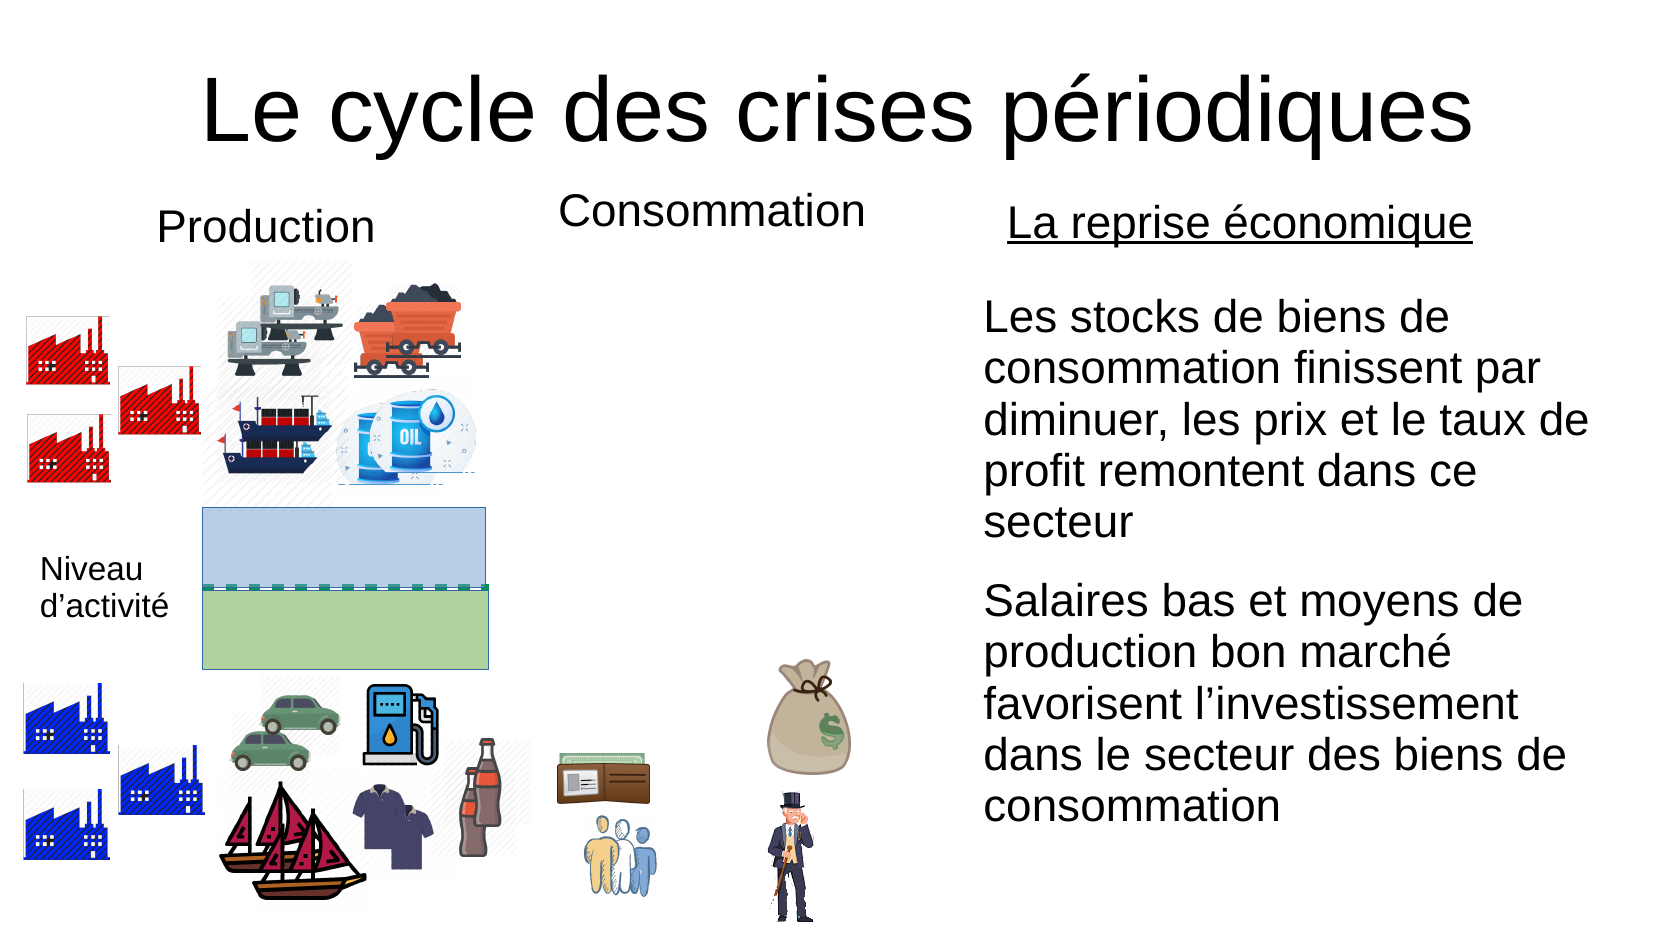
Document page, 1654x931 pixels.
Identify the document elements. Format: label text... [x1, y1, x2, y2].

title Le cycle des crises périodiques [47, 7, 1630, 213]
text_box [202, 590, 489, 670]
text_box Consommation [543, 177, 886, 295]
picture [578, 814, 662, 899]
picture [118, 744, 205, 815]
picture [23, 788, 110, 860]
picture [215, 674, 532, 913]
text_box Niveau d’activité [25, 543, 202, 643]
picture [23, 682, 110, 754]
picture [557, 753, 650, 804]
text_box Salaires bas et moyens de production bon marché favorisent l’investissement dans le secteur des biens de consommation [968, 567, 1630, 898]
picture [767, 791, 814, 922]
picture [118, 259, 479, 517]
text_box [202, 507, 486, 588]
picture [27, 414, 111, 483]
picture [767, 659, 851, 775]
picture [26, 316, 110, 386]
text_box La reprise économique [992, 189, 1642, 272]
text_box Les stocks de biens de consommation finissent par diminuer, les prix et le taux de profit remontent dans ce secteur [968, 283, 1630, 555]
text_box Production [141, 193, 402, 260]
